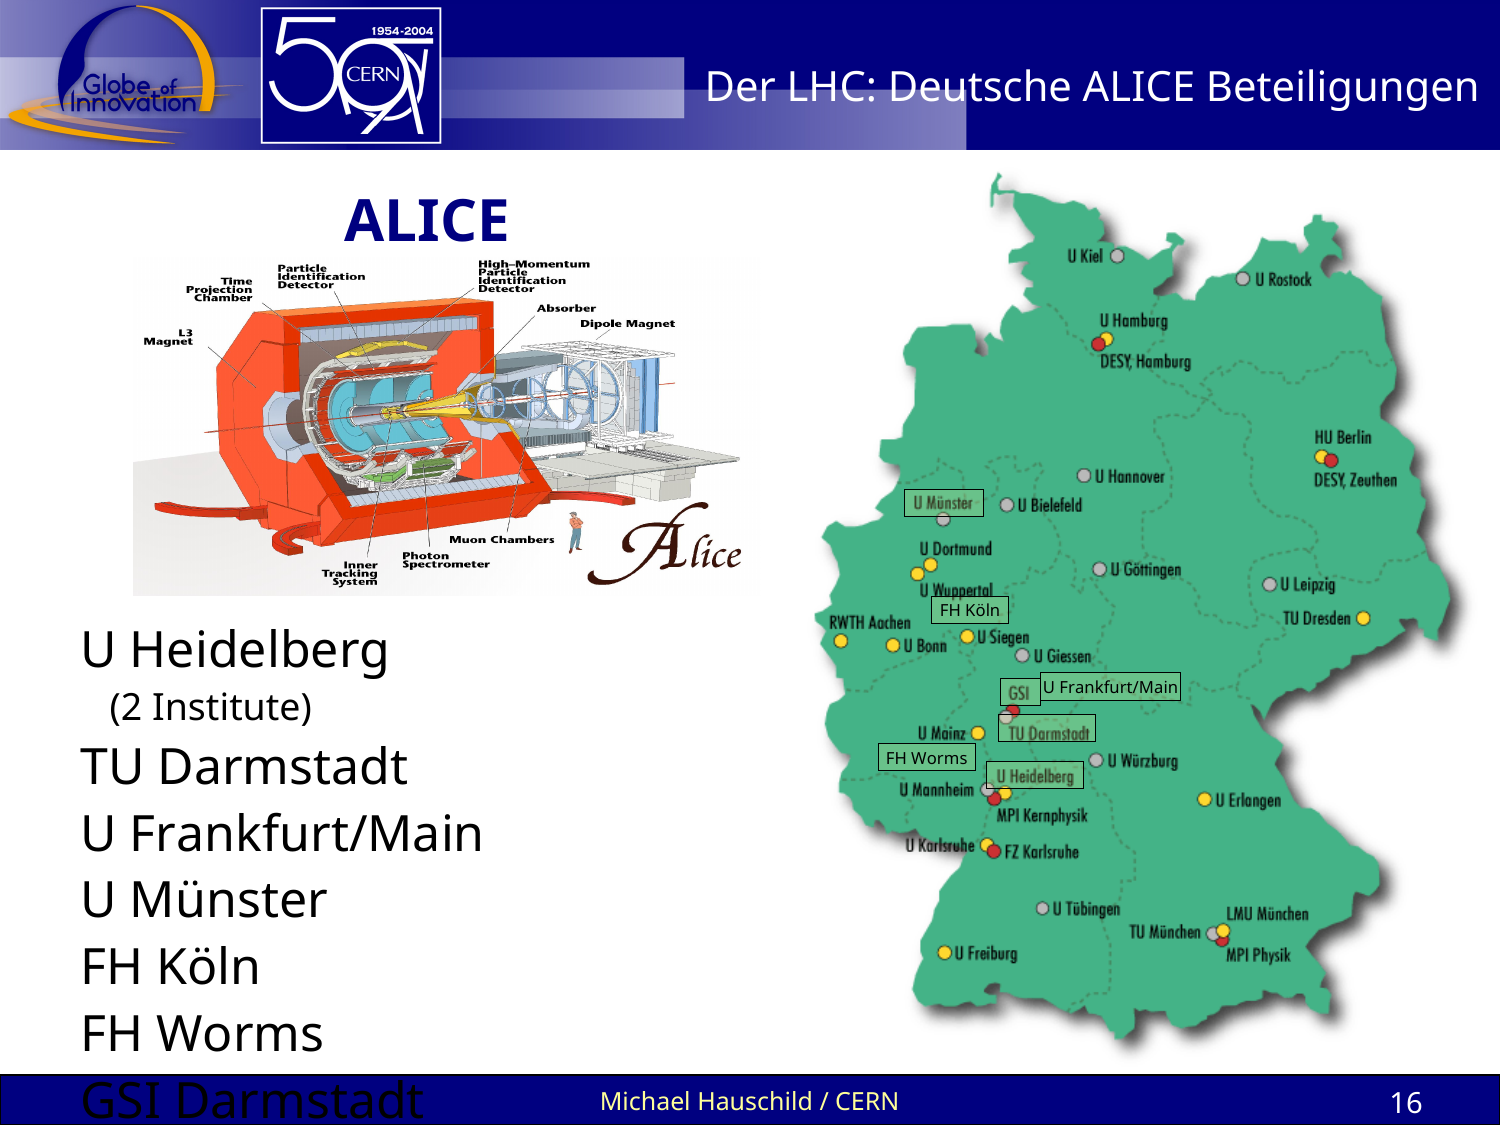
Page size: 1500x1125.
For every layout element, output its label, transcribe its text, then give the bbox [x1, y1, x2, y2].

text_box [986, 761, 1084, 789]
text_box [62, 1049, 376, 1125]
text_box U Frankfurt/Main [1040, 672, 1181, 701]
text_box Der LHC: Deutsche ALICE Beteiligungen [689, 50, 1371, 126]
text_box [1000, 678, 1041, 706]
picture [133, 153, 1485, 1072]
text_box FH Köln [931, 596, 1009, 624]
text_box ALICE [344, 179, 520, 248]
text_box U Heidelberg (2 Institute) TU Darmstadt U Frankfurt/Main U Münster FH Köln FH Worms GSI Darmstadt [80, 613, 454, 1054]
text_box FH Worms [878, 743, 976, 771]
picture [0, 0, 1500, 150]
text_box [998, 714, 1096, 742]
text_box [904, 489, 984, 517]
